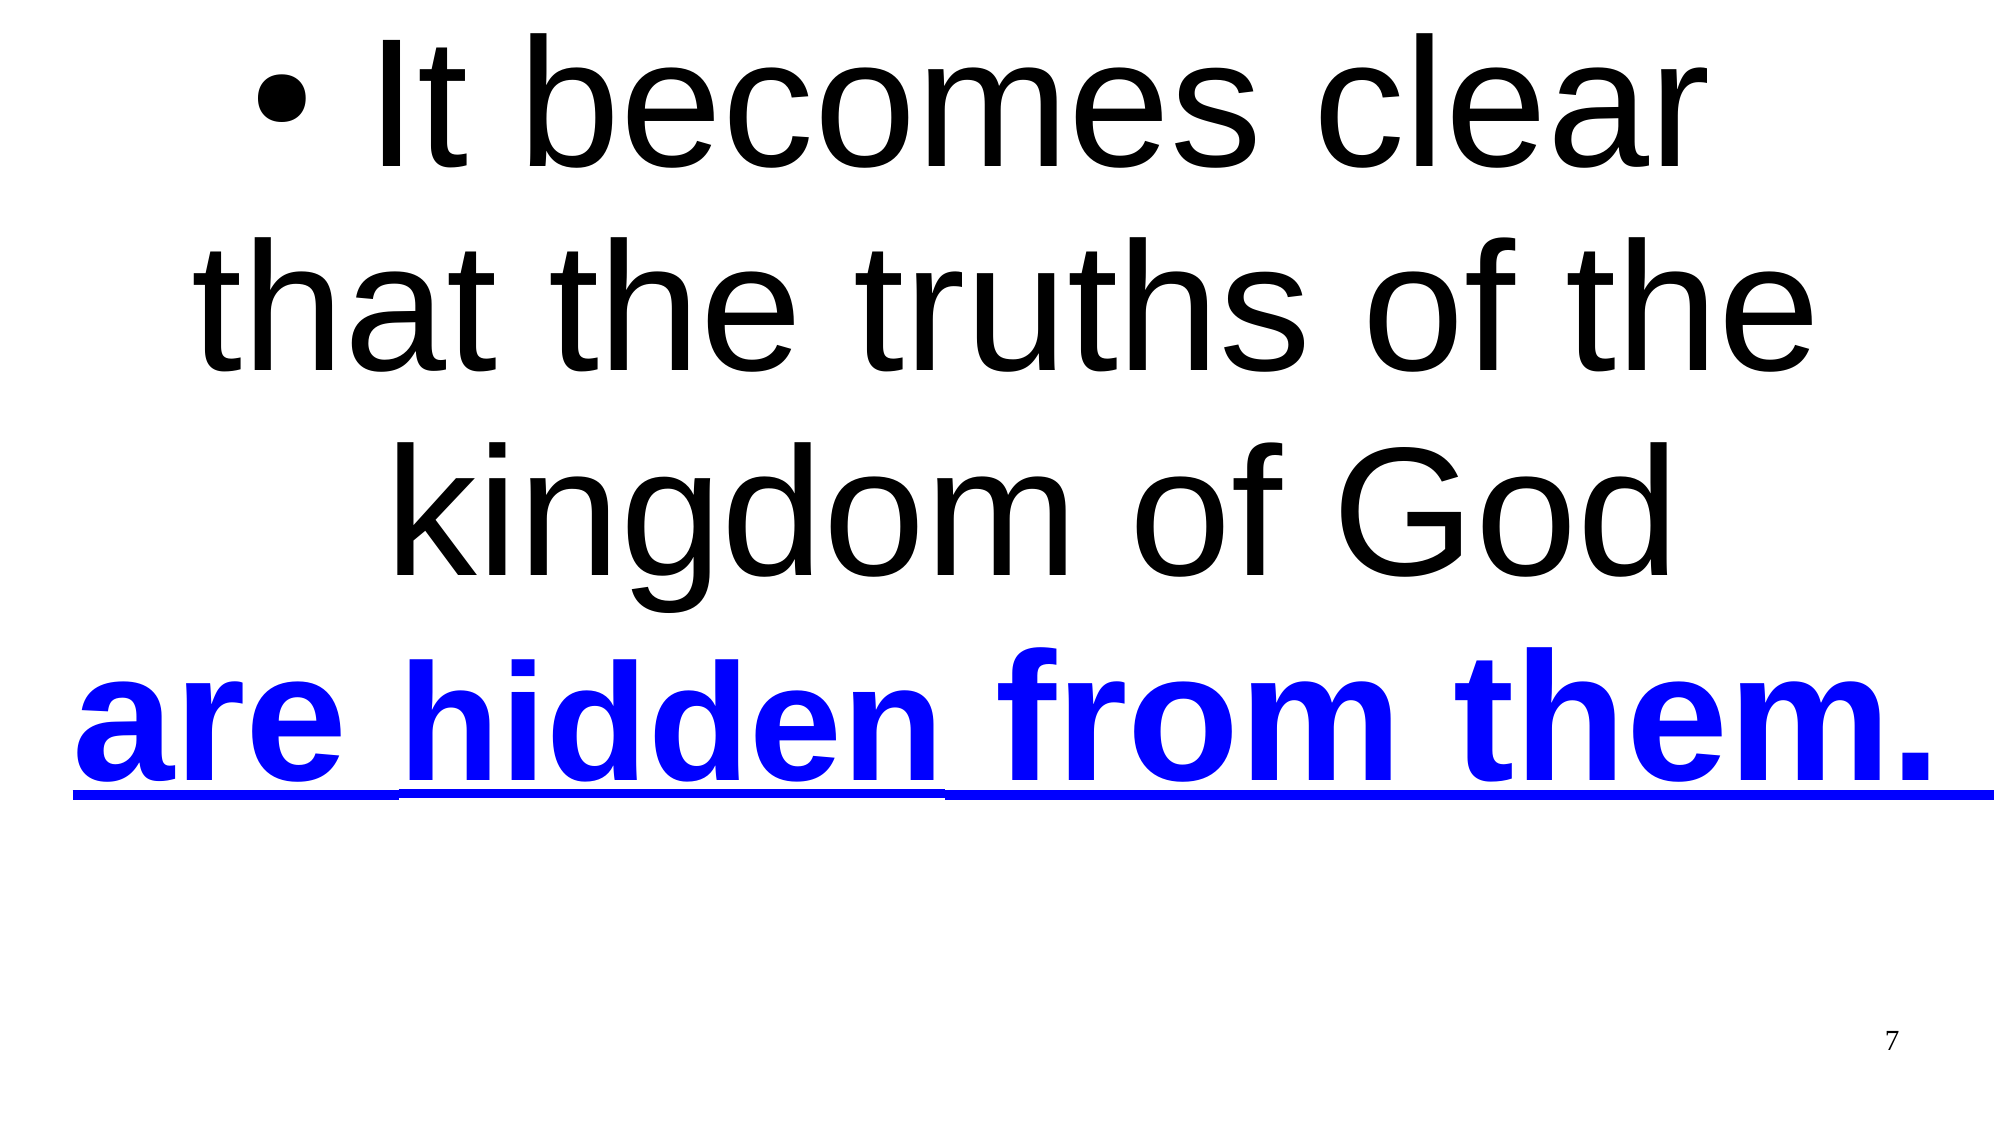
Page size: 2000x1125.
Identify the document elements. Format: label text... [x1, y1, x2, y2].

list It becomes clear that the truths of the kingdom of God are hidden from them. [0, 0, 1996, 1123]
